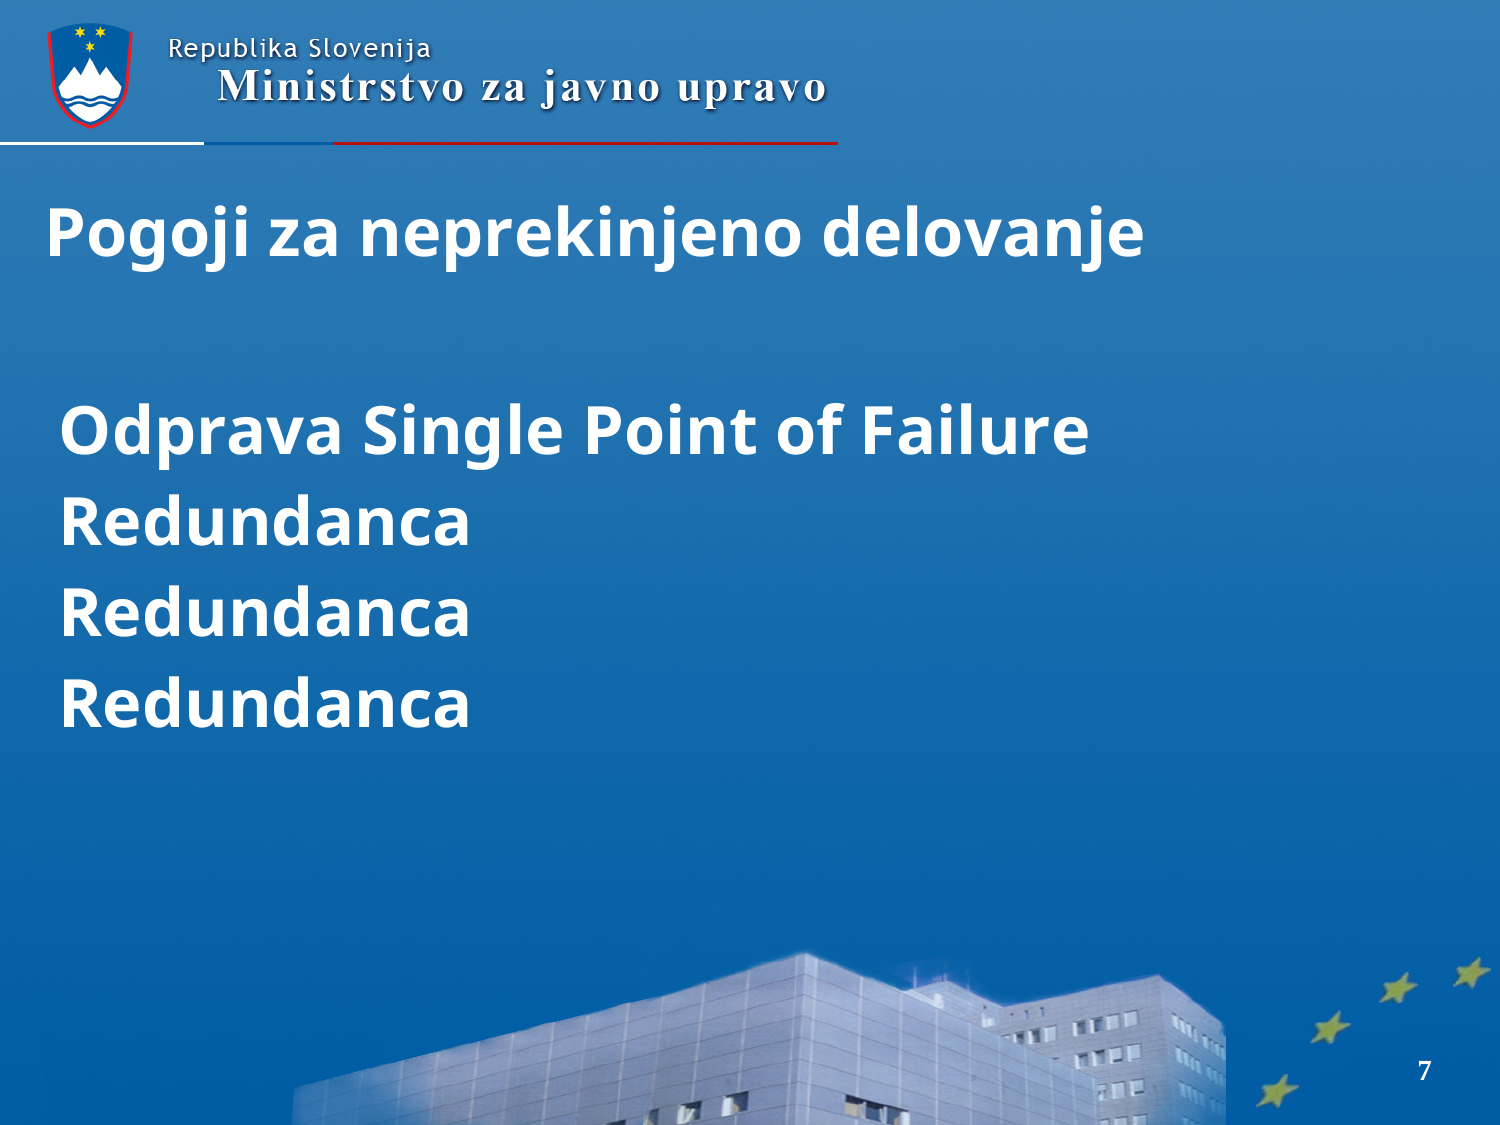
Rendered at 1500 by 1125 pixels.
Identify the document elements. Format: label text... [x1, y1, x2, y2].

title Pogoji za neprekinjeno delovanje [29, 177, 1453, 296]
text_box Odprava Single Point of Failure Redundanca Redundanca Redundanca [59, 378, 1418, 753]
picture [0, 0, 1500, 1125]
